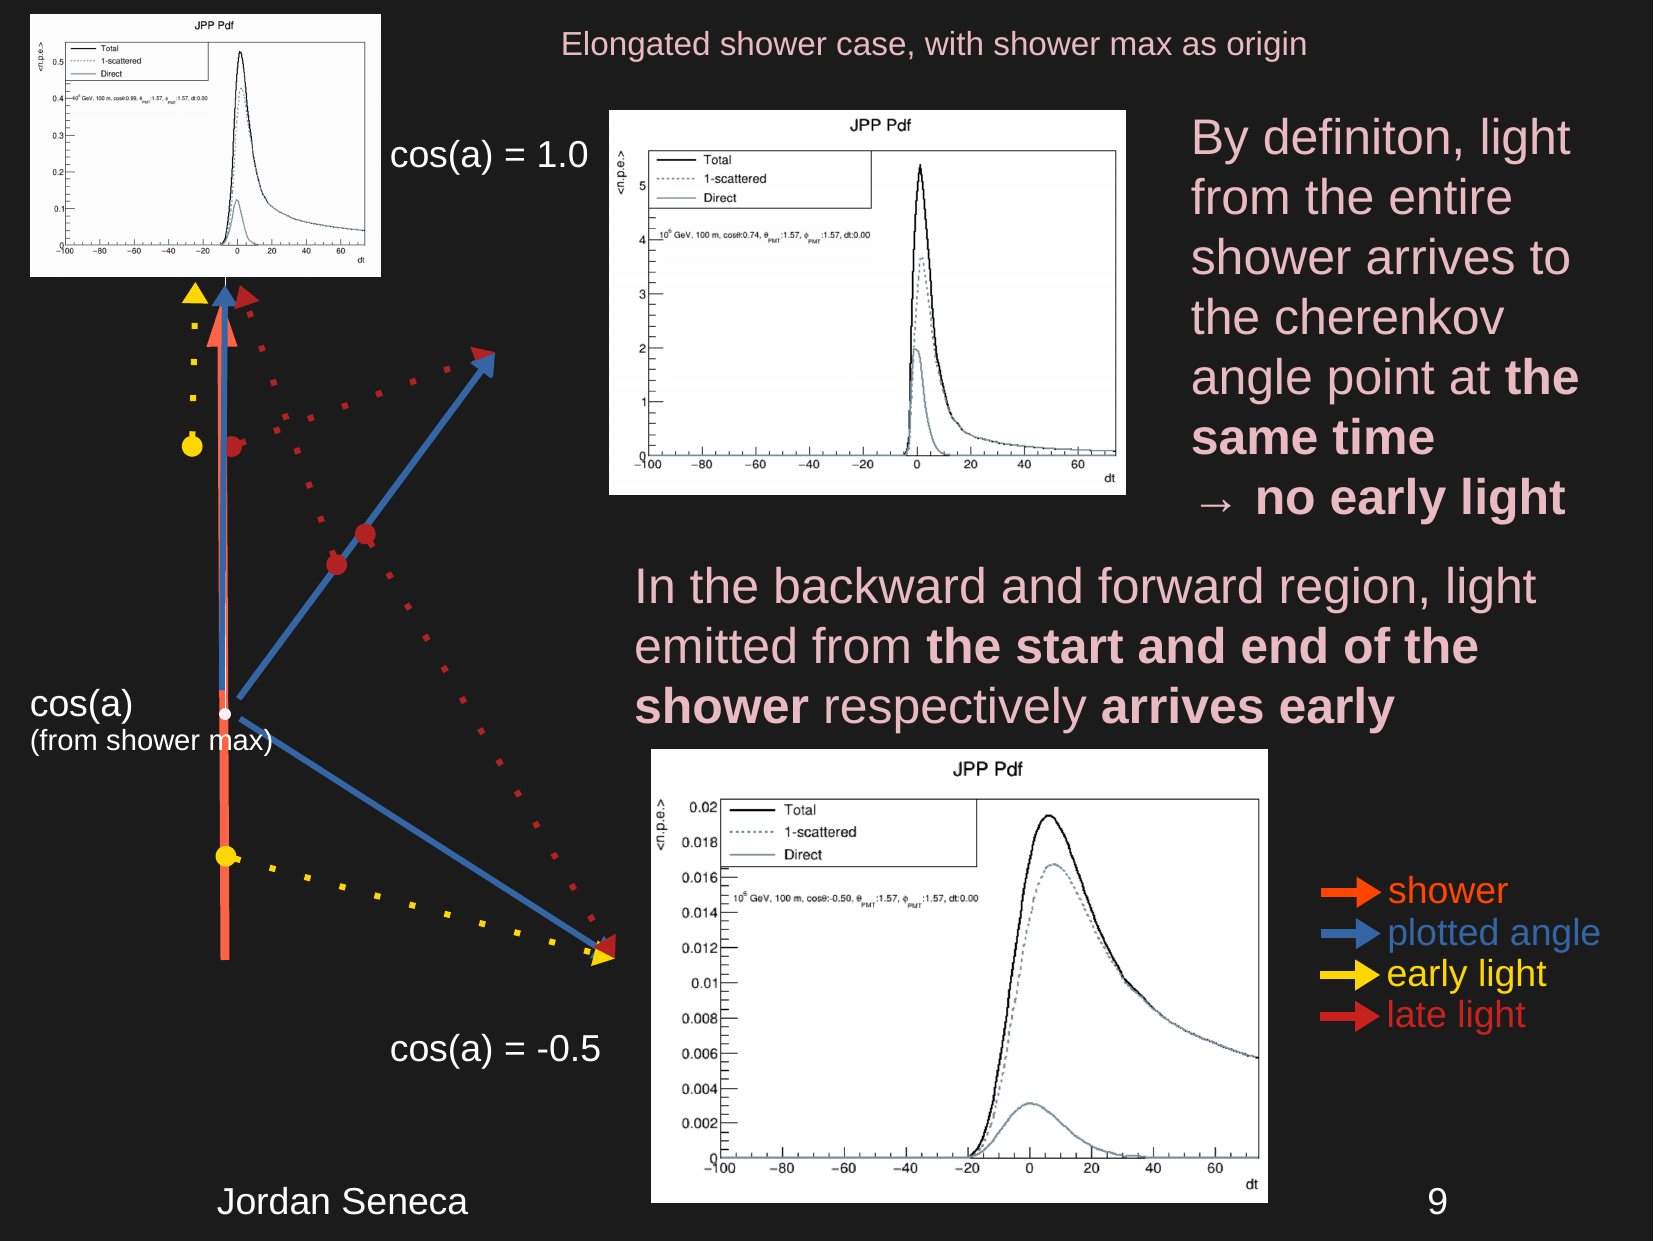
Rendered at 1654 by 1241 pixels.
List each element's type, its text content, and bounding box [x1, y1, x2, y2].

text_box plotted angle [1372, 903, 1617, 961]
text_box By definiton, light from the entire shower arrives to the cherenkov angle point at the same time → no early light [1140, 96, 1621, 532]
text_box late light [1371, 986, 1541, 1044]
text_box cos(a) = 1.0 [375, 126, 676, 226]
text_box cos(a) = 0.74 (cherenkov) [645, 291, 946, 391]
text_box In the backward and forward region, light emitted from the start and end of the shower respectively arrives early [583, 545, 1652, 741]
text_box shower [1373, 862, 1524, 903]
picture [30, 14, 381, 277]
text_box Elongated shower case, with shower max as origin [510, 15, 1654, 164]
picture [609, 164, 1126, 496]
text_box early light [1371, 945, 1562, 1002]
text_box cos(a) (from shower max) [15, 675, 316, 774]
text_box cos(a) = -0.5 [375, 1020, 651, 1119]
picture [651, 749, 1268, 1203]
